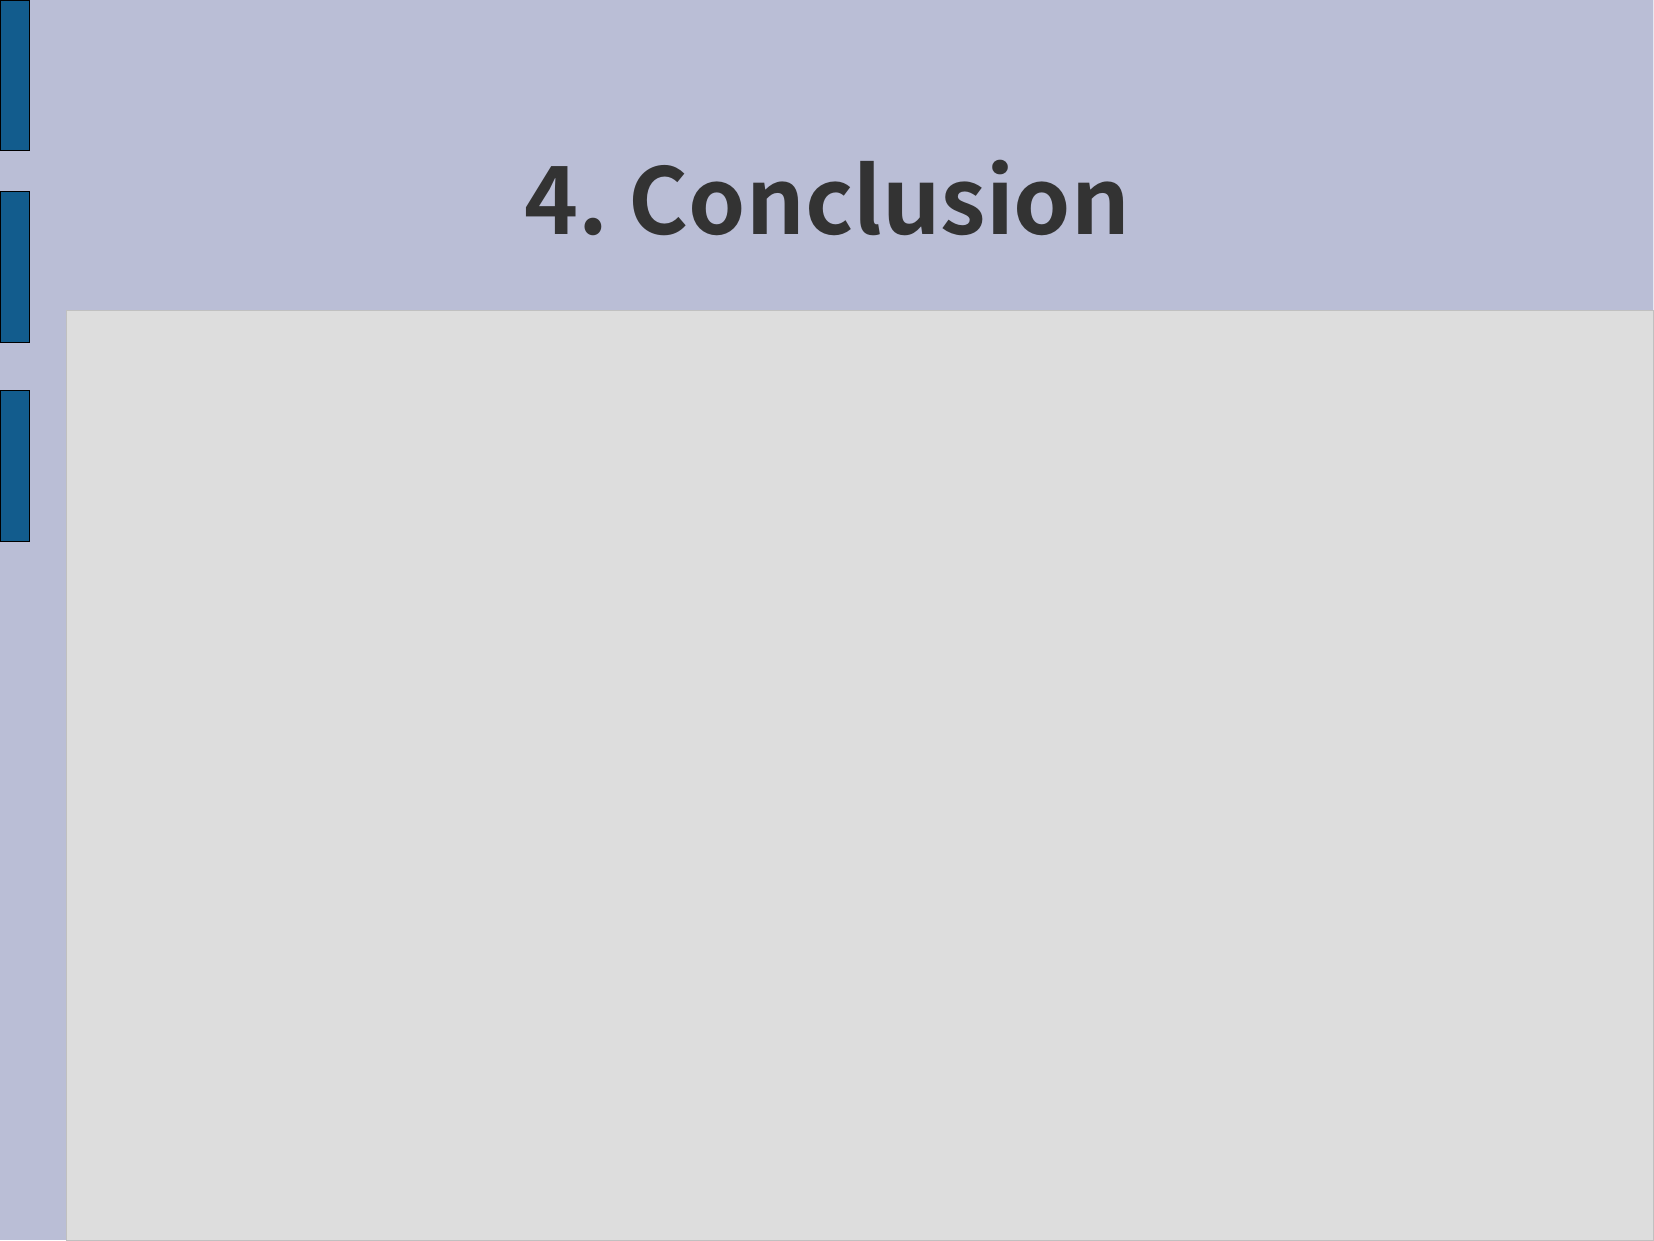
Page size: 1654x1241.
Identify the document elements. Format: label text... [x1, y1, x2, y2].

title 4. Conclusion [121, 91, 1534, 299]
